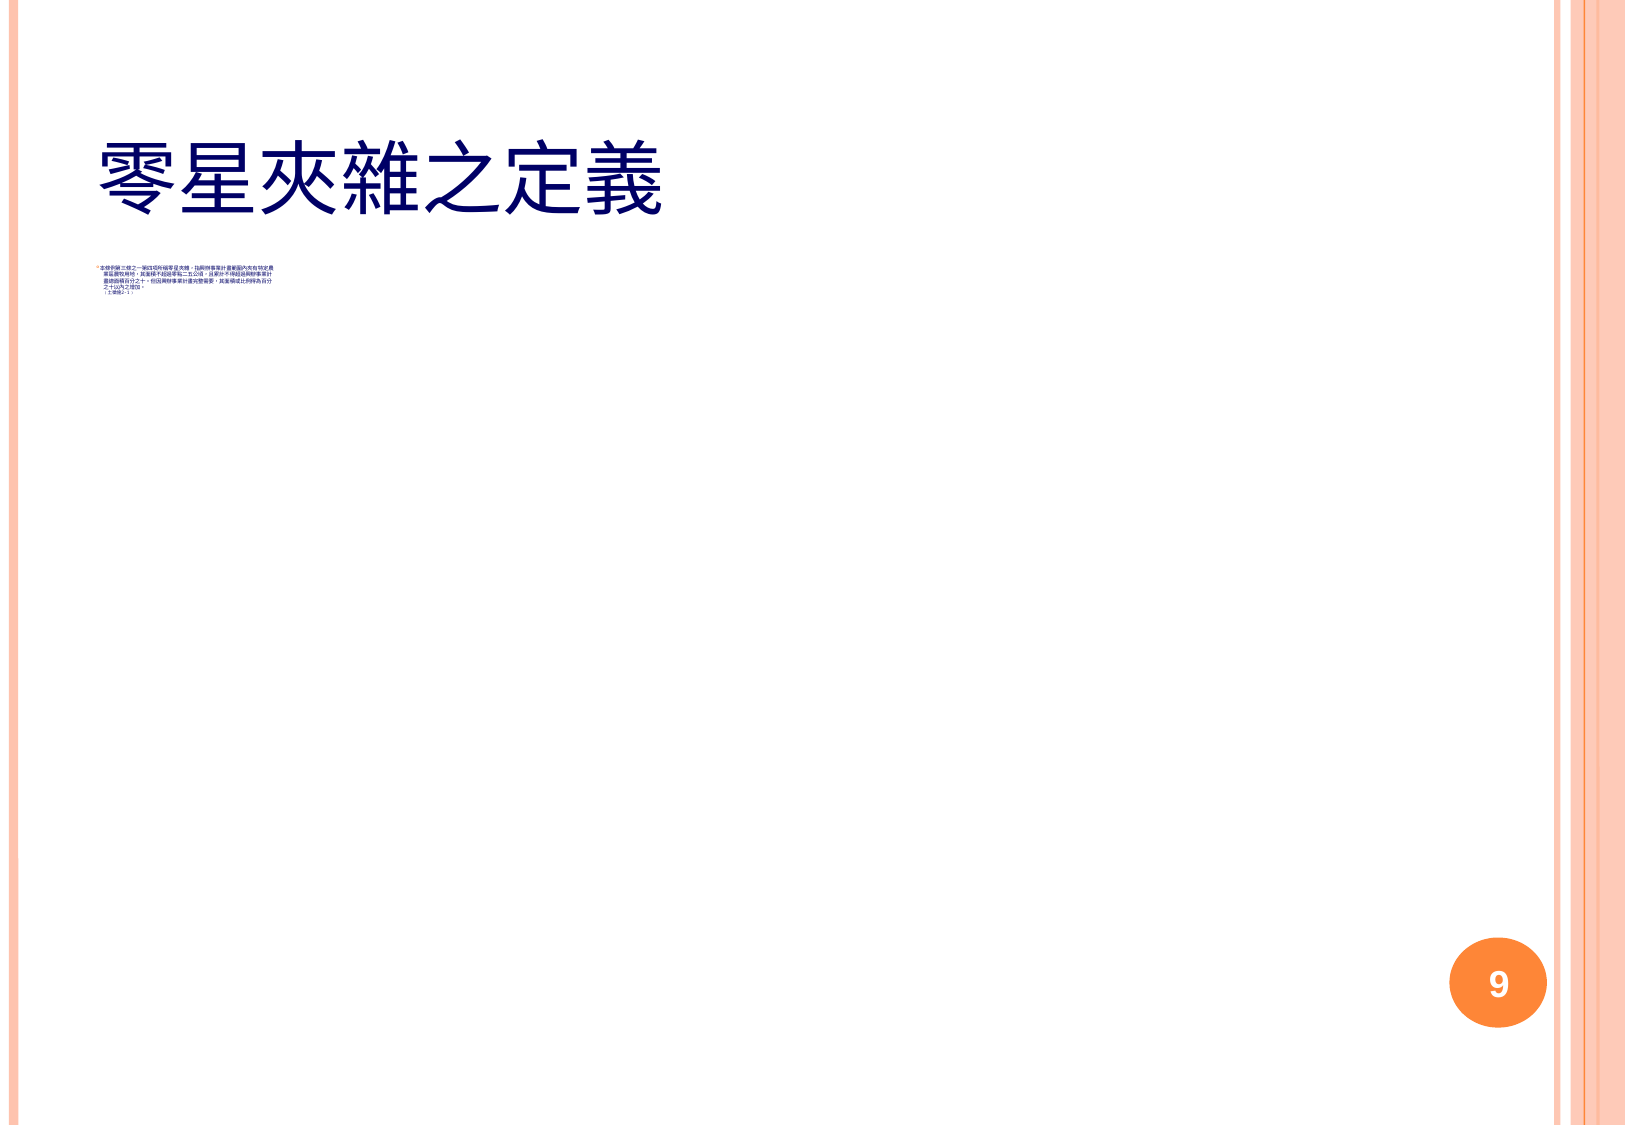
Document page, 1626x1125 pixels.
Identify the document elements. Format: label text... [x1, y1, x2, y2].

list 本條例第三條之一第四項所稱零星夾雜，指興辦事業計畫範圍內夾有特定農業區農牧用地，其面積不超過零點二五公頃，且累計不得超過興辦事業計畫總面積百分之十。但因興辦事業計畫完整需要，其面積或比例得為百分之十以內之增加。 ﹙土徵施2-1﹚ [81, 262, 1409, 1062]
title 零星夾雜之定義 [81, 45, 1409, 233]
